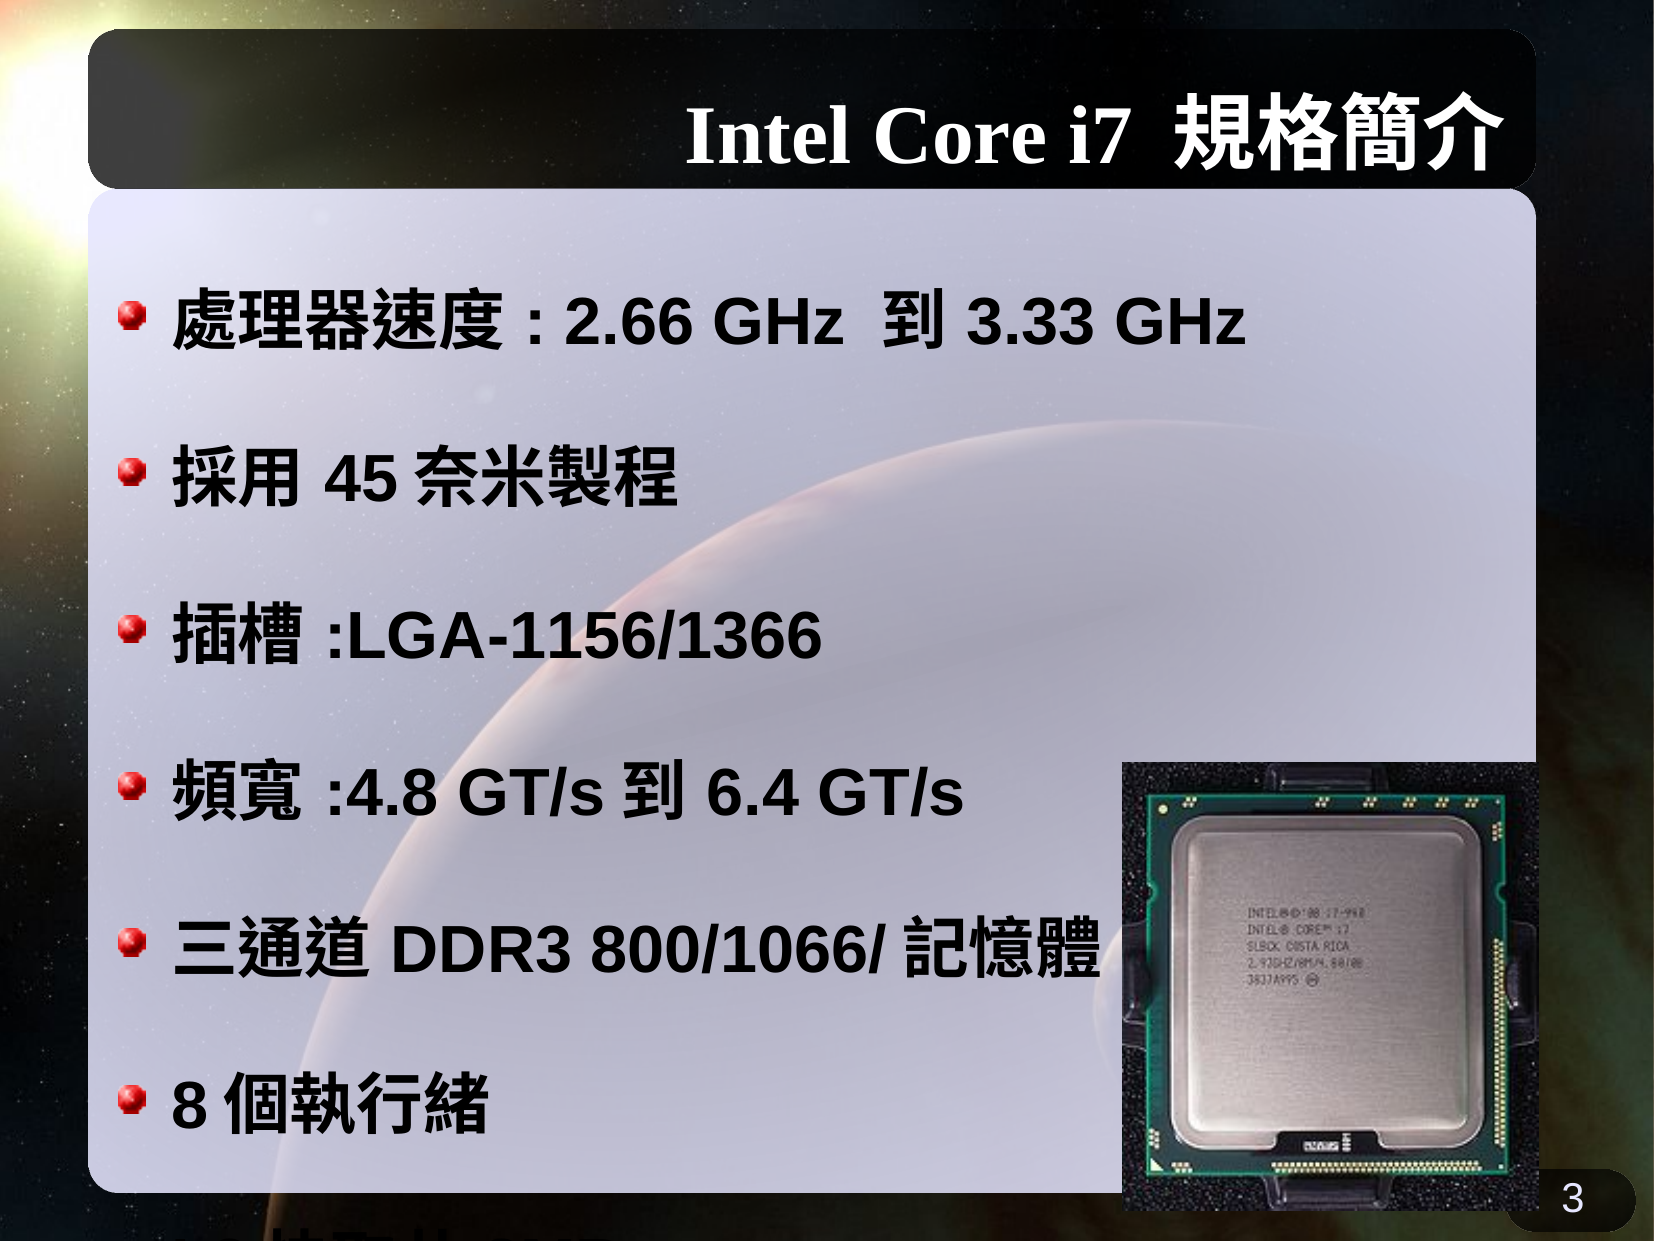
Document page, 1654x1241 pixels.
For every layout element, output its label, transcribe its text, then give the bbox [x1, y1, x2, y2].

title Intel Core i7 規格簡介 [118, 53, 1506, 154]
list 處理器速度: 2.66 GHz 到3.33 GHz 採用45奈米製程 插槽:LGA-1156/1366 頻寬:4.8 GT/s到6.4 GT/s 三通道DDR3 800/1066/記憶體 8個執行緒 L3快取共8MB [118, 218, 1477, 1164]
picture [0, 0, 1654, 1241]
